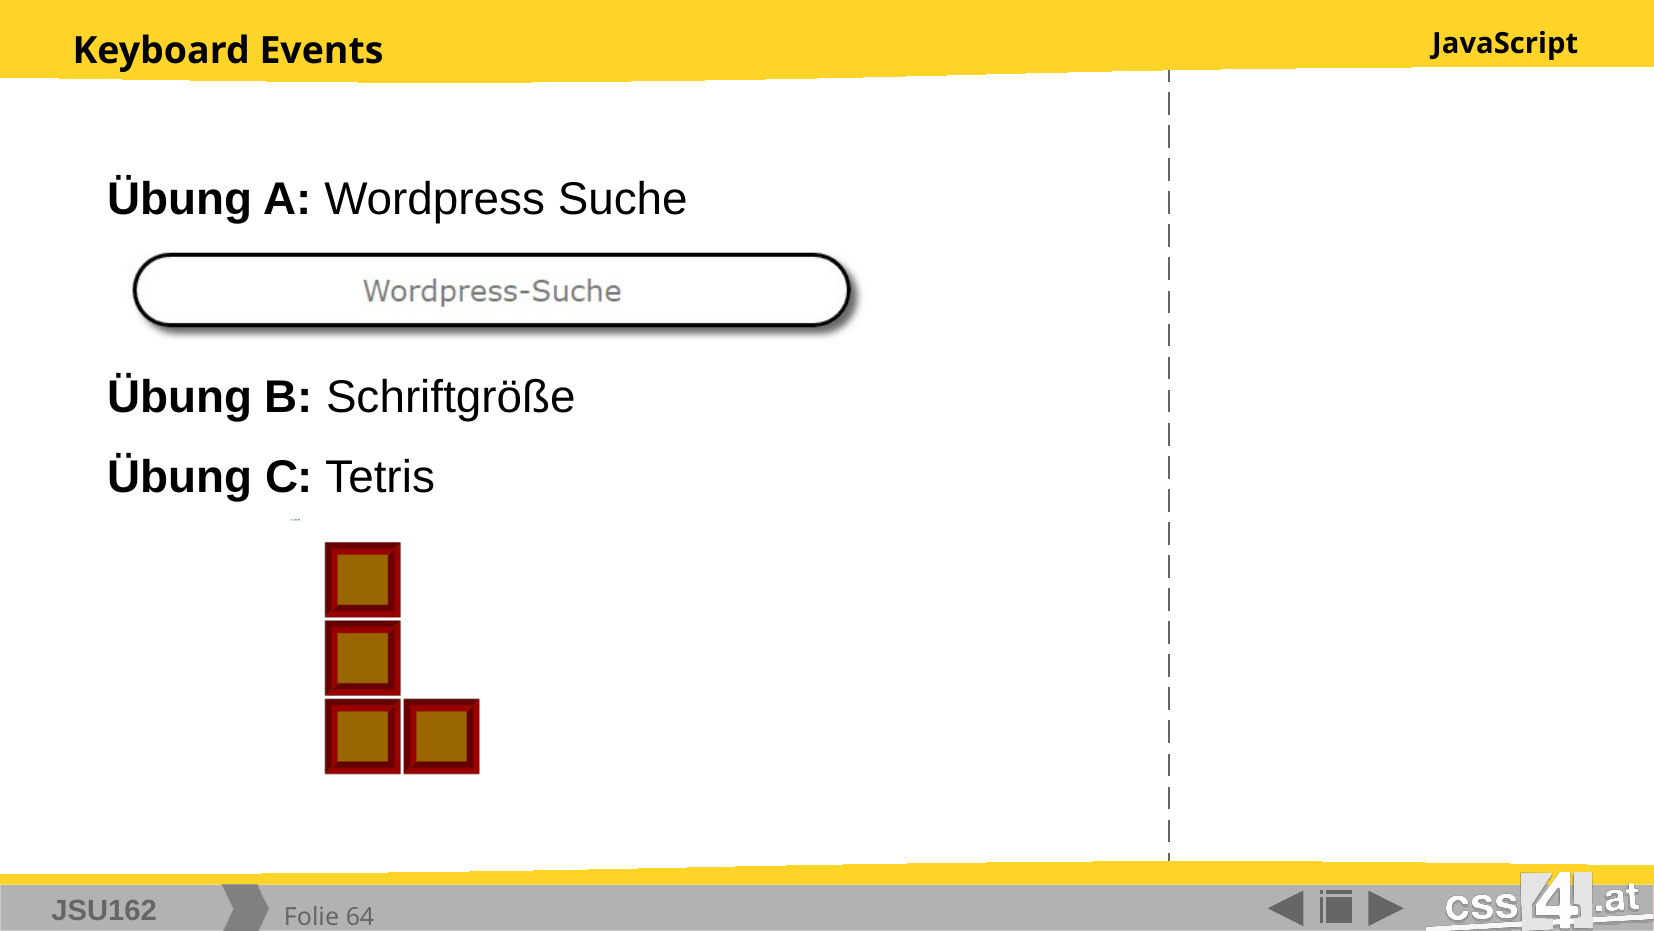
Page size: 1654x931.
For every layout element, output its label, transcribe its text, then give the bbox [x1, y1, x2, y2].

text_box Übung A: Wordpress Suche [92, 165, 716, 232]
text_box Folie <Foliennummer> [269, 891, 542, 931]
text_box JSU162 [36, 886, 209, 931]
text_box Übung C: Tetris [92, 443, 620, 510]
text_box Keyboard Events [57, 16, 416, 69]
text_box Übung B: Schriftgröße [92, 363, 607, 430]
picture [289, 519, 485, 790]
picture [106, 230, 886, 353]
text_box JavaScript [1417, 15, 1607, 60]
text_box [0, 0, 1654, 83]
text_box [0, 861, 1654, 931]
picture [1426, 872, 1654, 931]
